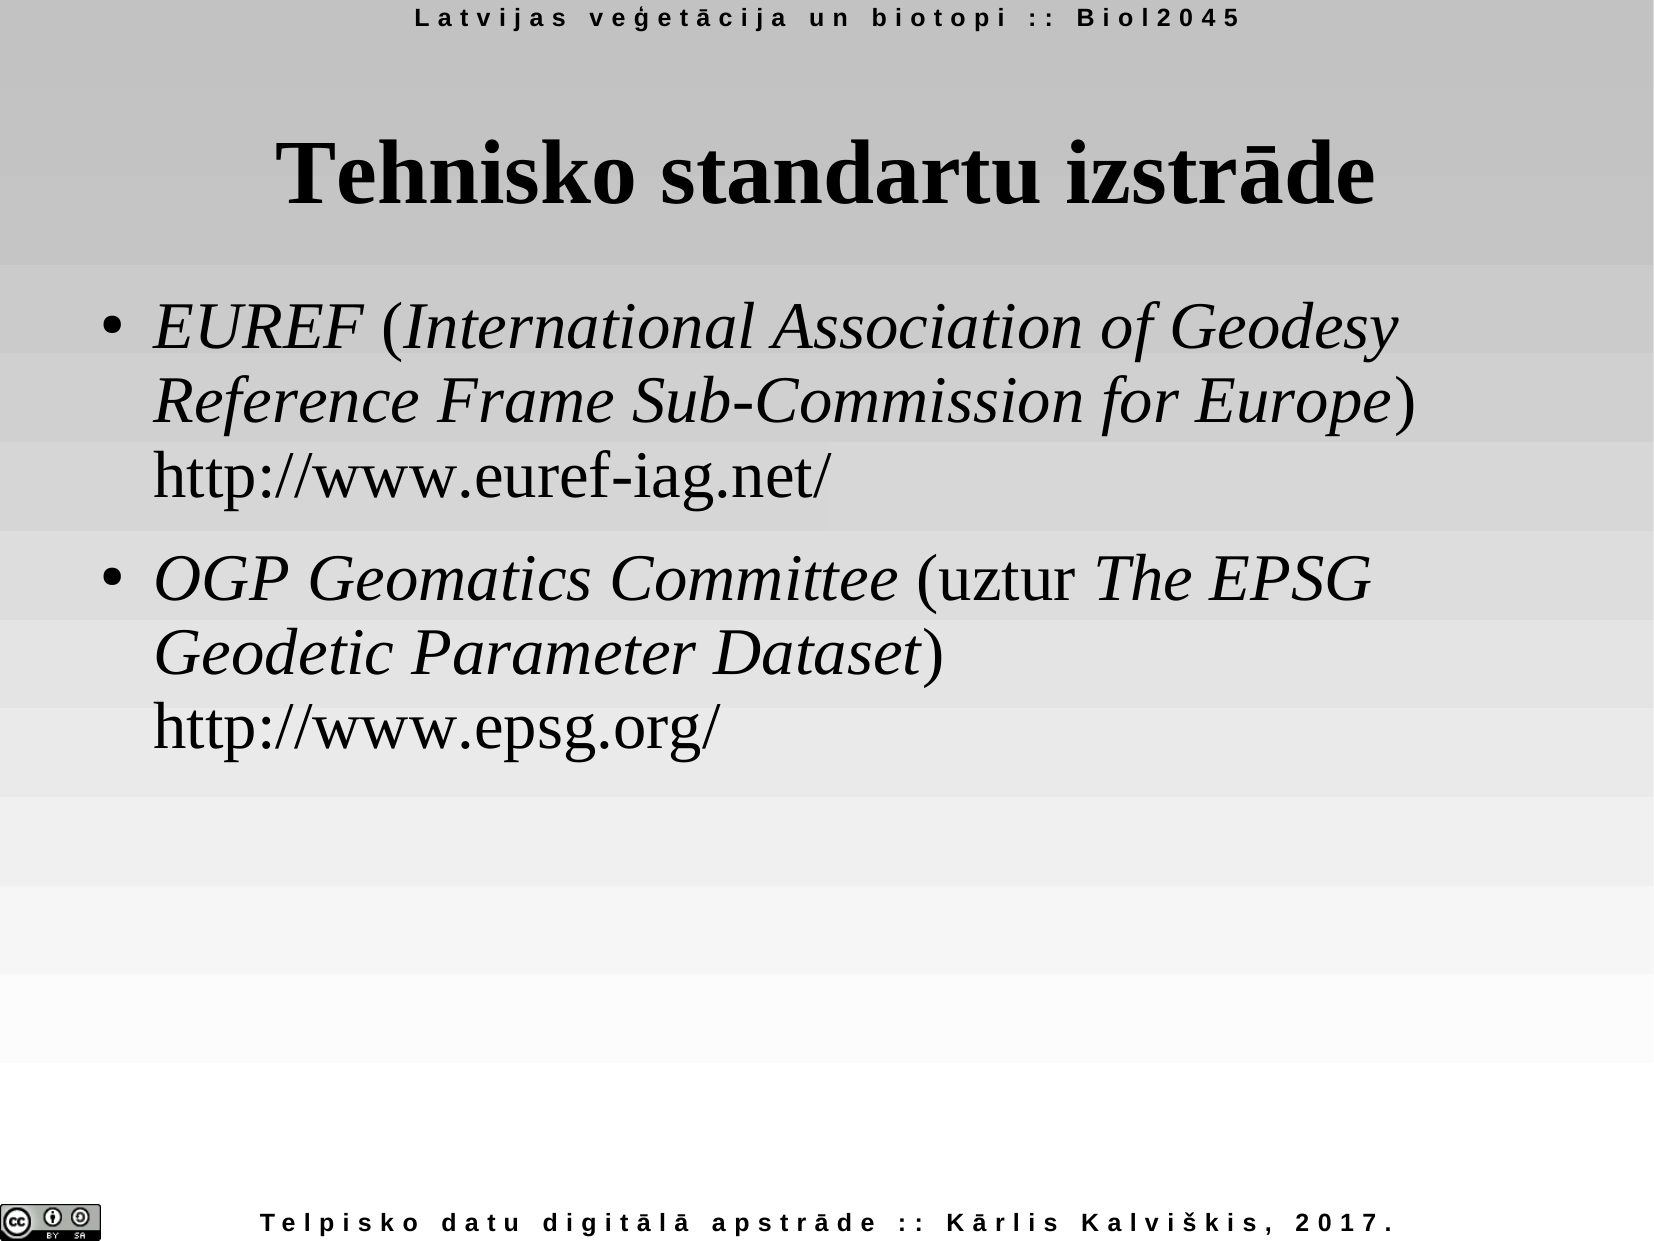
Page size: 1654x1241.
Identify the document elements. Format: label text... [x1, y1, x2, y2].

picture [0, 0, 1654, 1241]
title Tehnisko standartu izstrāde [29, 49, 1625, 296]
list EUREF (International Association of Geodesy Reference Frame Sub-Commission for Europe) http://www.euref-iag.net/ OGP Geomatics Committee (uztur The EPSG Geodetic Parameter Dataset) http://www.epsg.org/ [82, 289, 1571, 1113]
